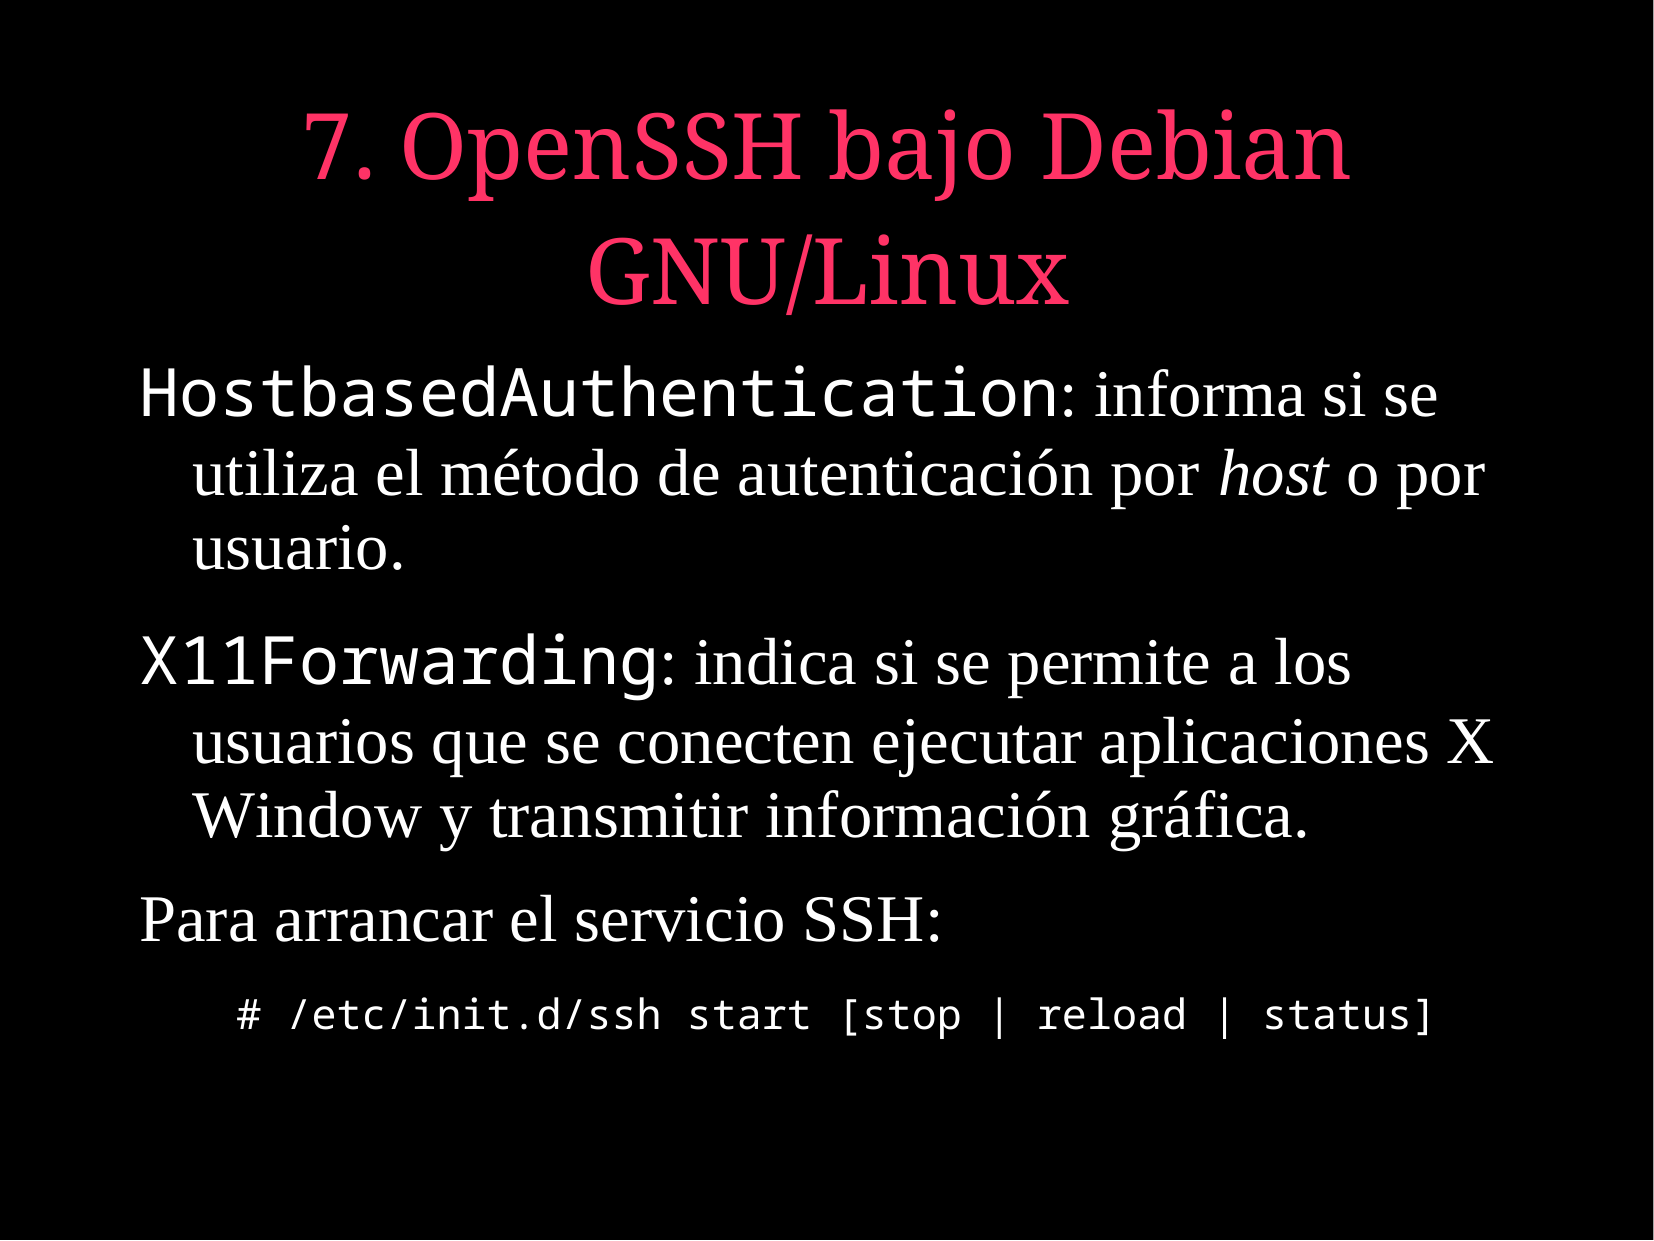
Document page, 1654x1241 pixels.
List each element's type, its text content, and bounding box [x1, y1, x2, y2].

title 7. OpenSSH bajo Debian GNU/Linux [121, 82, 1534, 331]
list HostbasedAuthentication: informa si se utiliza el método de autenticación por host o por usuario. X11Forwarding: indica si se permite a los usuarios que se conecten ejecutar aplicaciones X Window y transmitir información gráfica. Para arrancar el servicio SSH: # /etc/init.d/ssh start [stop | reload | status] [121, 344, 1534, 1127]
